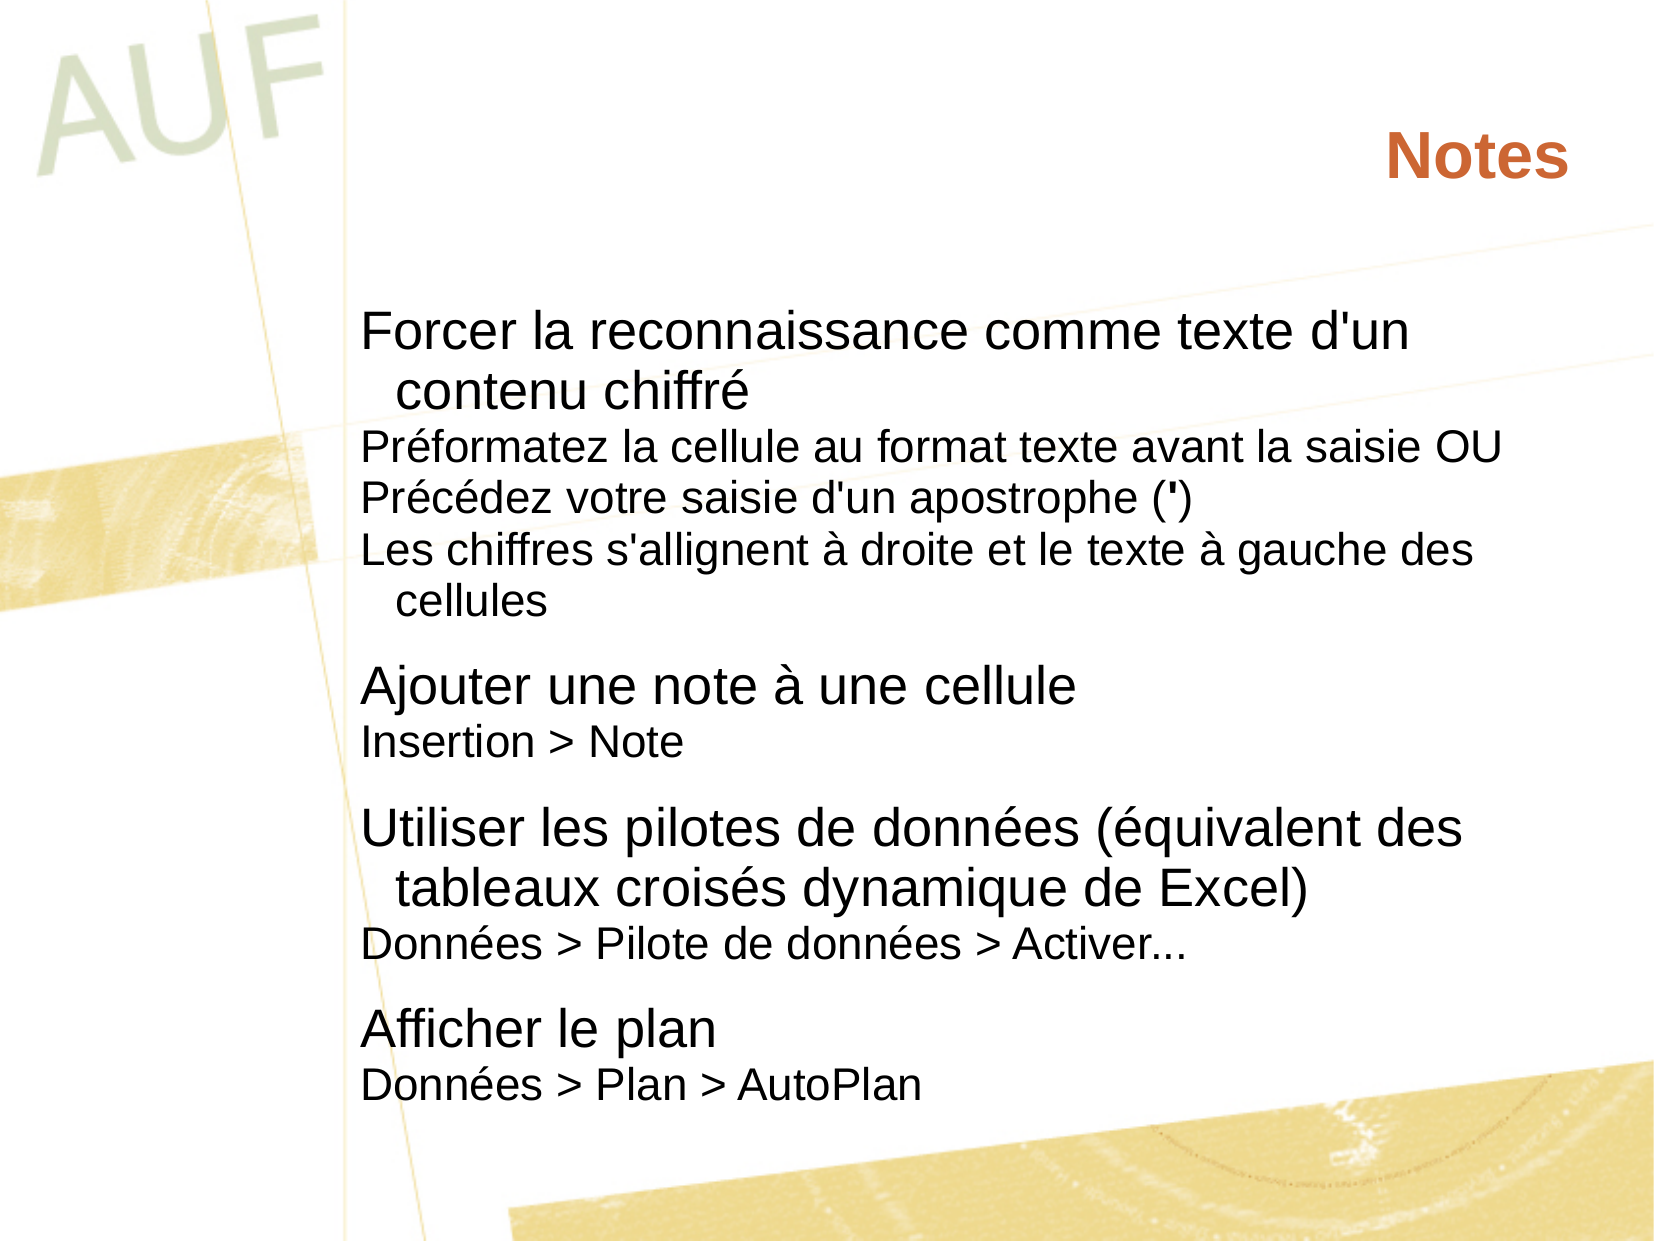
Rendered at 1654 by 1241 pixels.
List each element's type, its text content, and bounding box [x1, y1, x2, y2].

subtitle Forcer la reconnaissance comme texte d'un contenu chiffré Préformatez la cellule au format texte avant la saisie OU Précédez votre saisie d'un apostrophe (') Les chiffres s'allignent à droite et le texte à gauche des cellules Ajouter une note à une cellule Insertion > Note Utiliser les pilotes de données (équivalent des tableaux croisés dynamique de Excel) Données > Pilote de données > Activer... Afficher le plan Données > Plan > AutoPlan [324, 288, 1571, 1123]
title Notes [324, 59, 1571, 252]
picture [0, 0, 1654, 1241]
